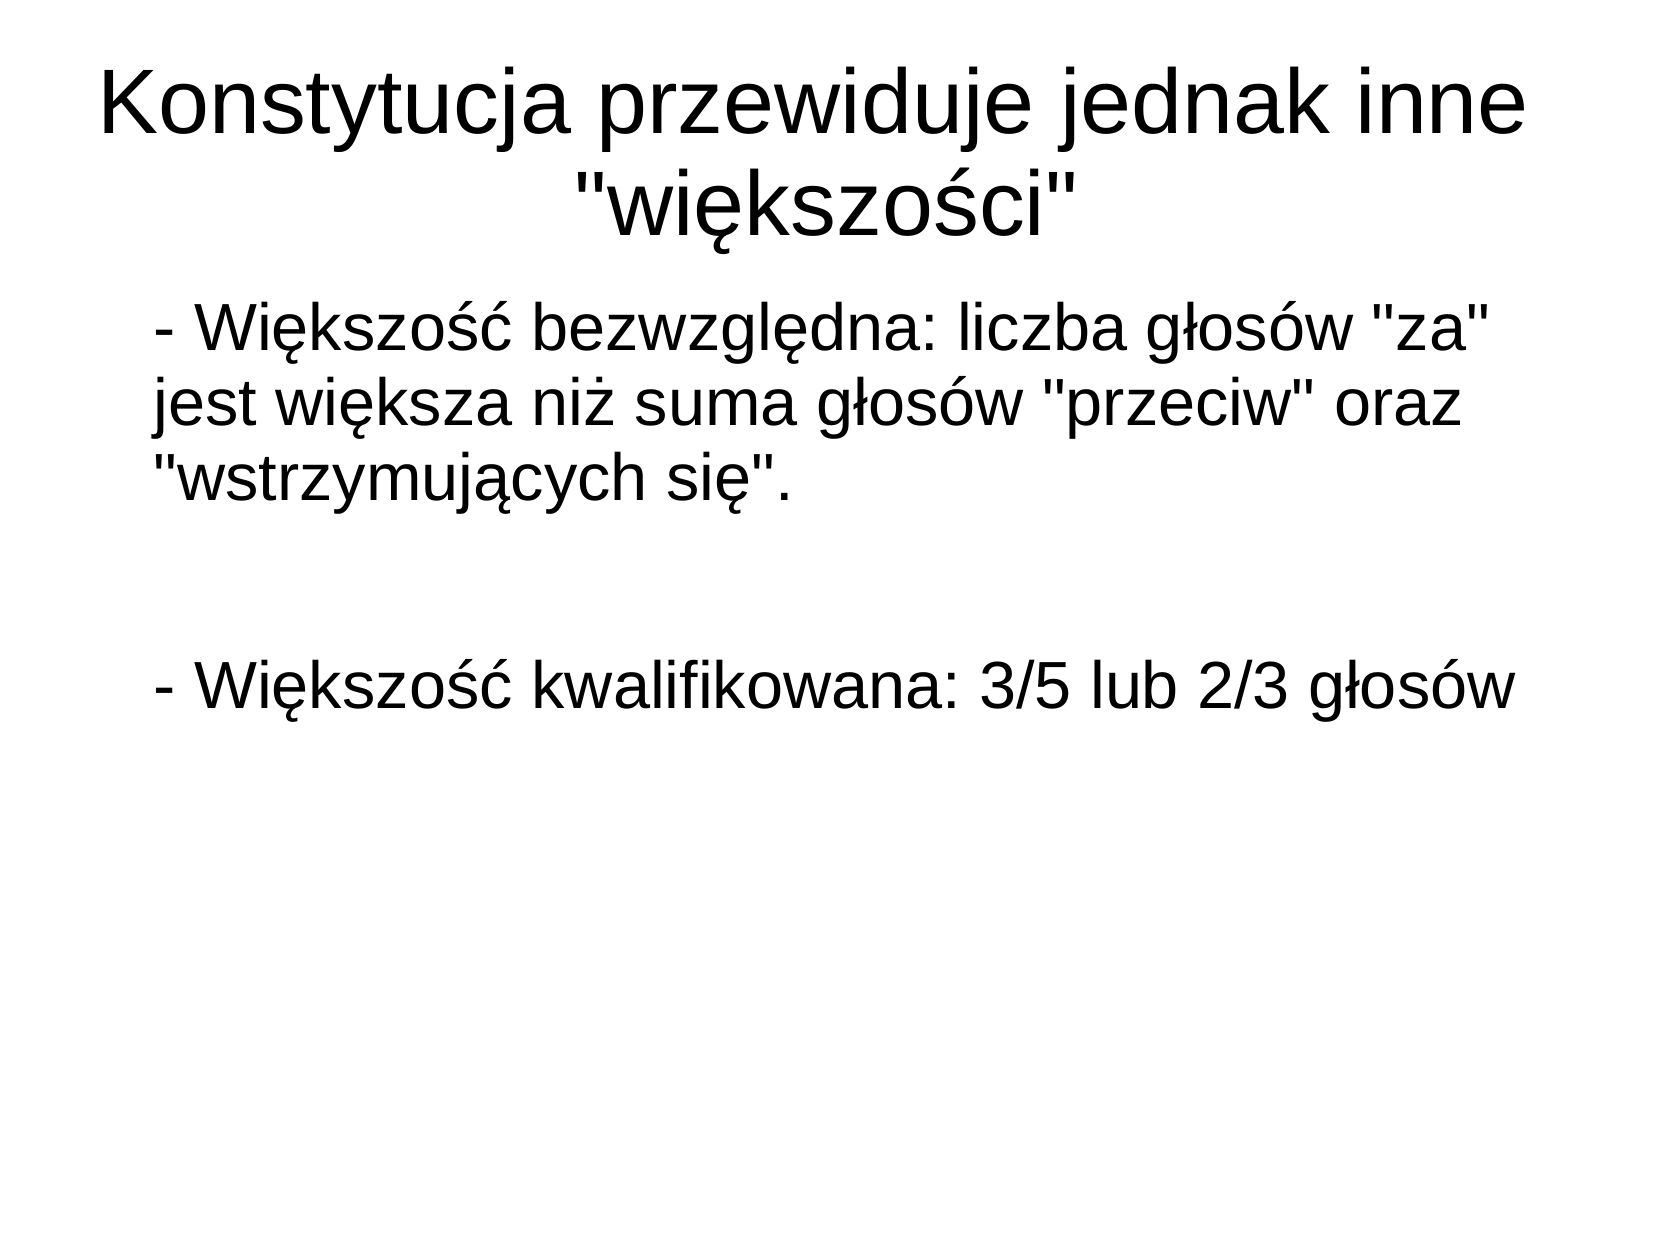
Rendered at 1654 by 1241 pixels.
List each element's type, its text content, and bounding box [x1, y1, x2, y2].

list - Większość bezwzględna: liczba głosów "za" jest większa niż suma głosów "przeciw" oraz "wstrzymujących się". - Większość kwalifikowana: 3/5 lub 2/3 głosów [82, 290, 1571, 1109]
title Konstytucja przewiduje jednak inne "większości" [82, 49, 1571, 257]
